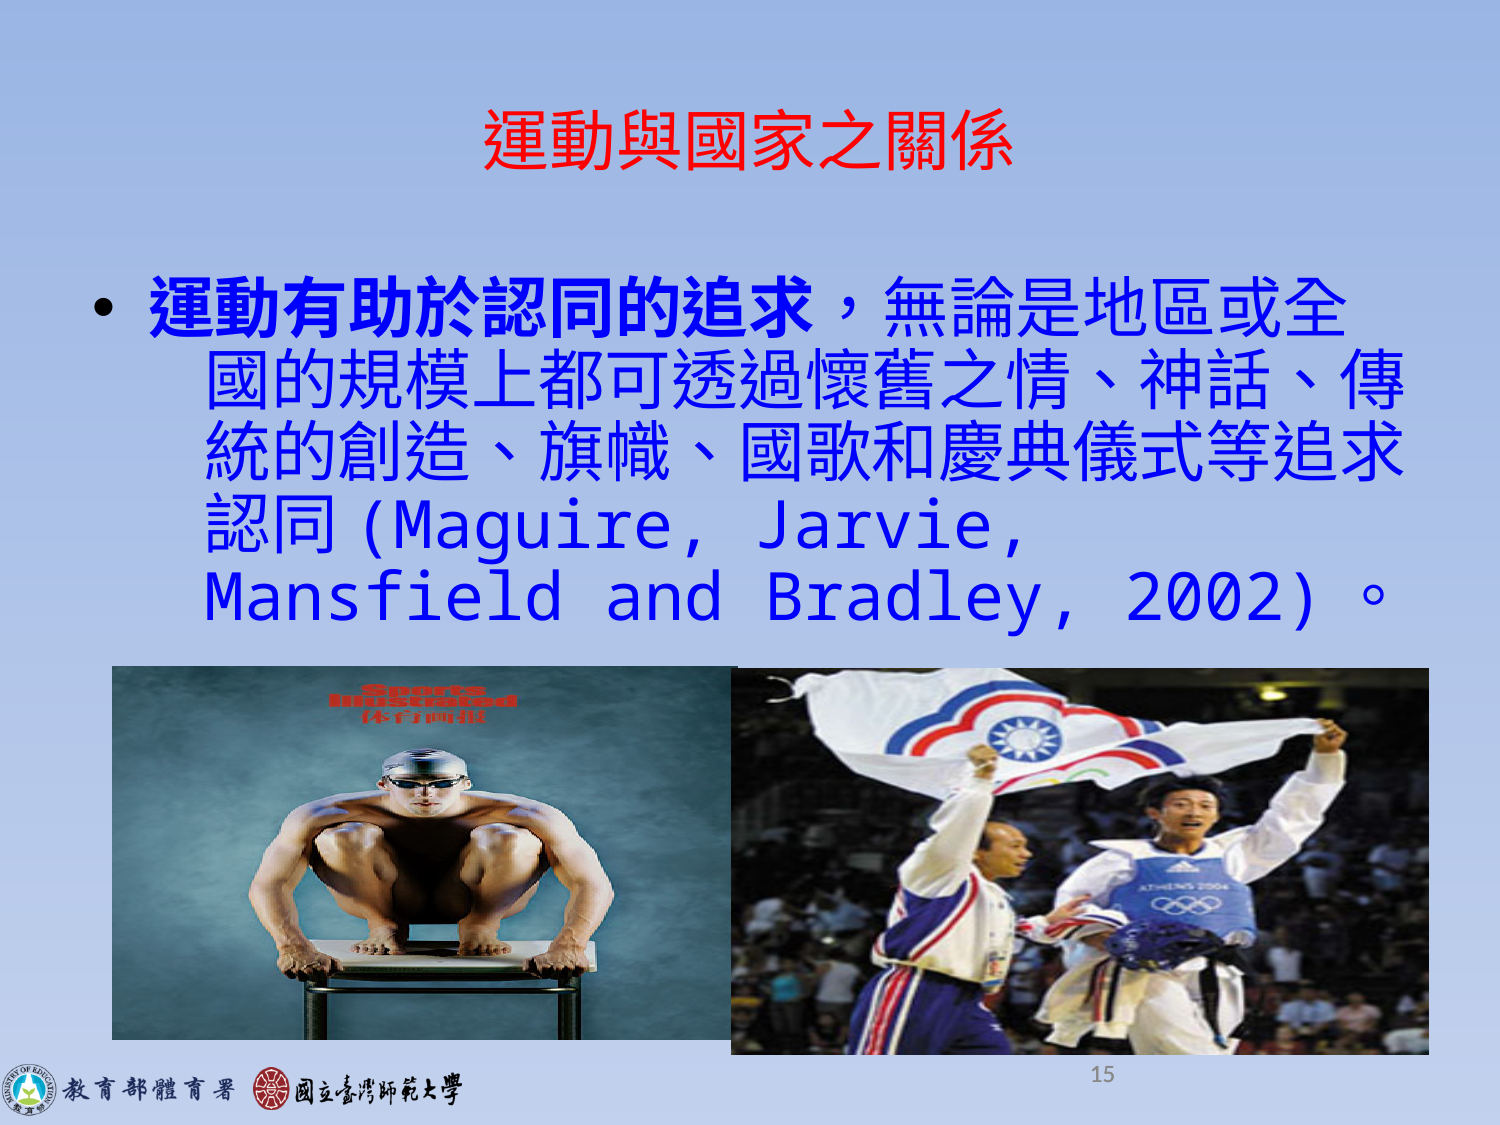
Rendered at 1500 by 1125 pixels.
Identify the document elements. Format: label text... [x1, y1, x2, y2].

title 運動與國家之關係 [75, 45, 1426, 233]
text_box [1074, 1042, 1426, 1103]
picture [112, 666, 1429, 1055]
list 運動有助於認同的追求，無論是地區或全國的規模上都可透過懷舊之情、神話、傳統的創造、旗幟、國歌和慶典儀式等追求認同(Maguire, Jarvie, Mansfield and Bradley, 2002)。 [76, 267, 1427, 752]
